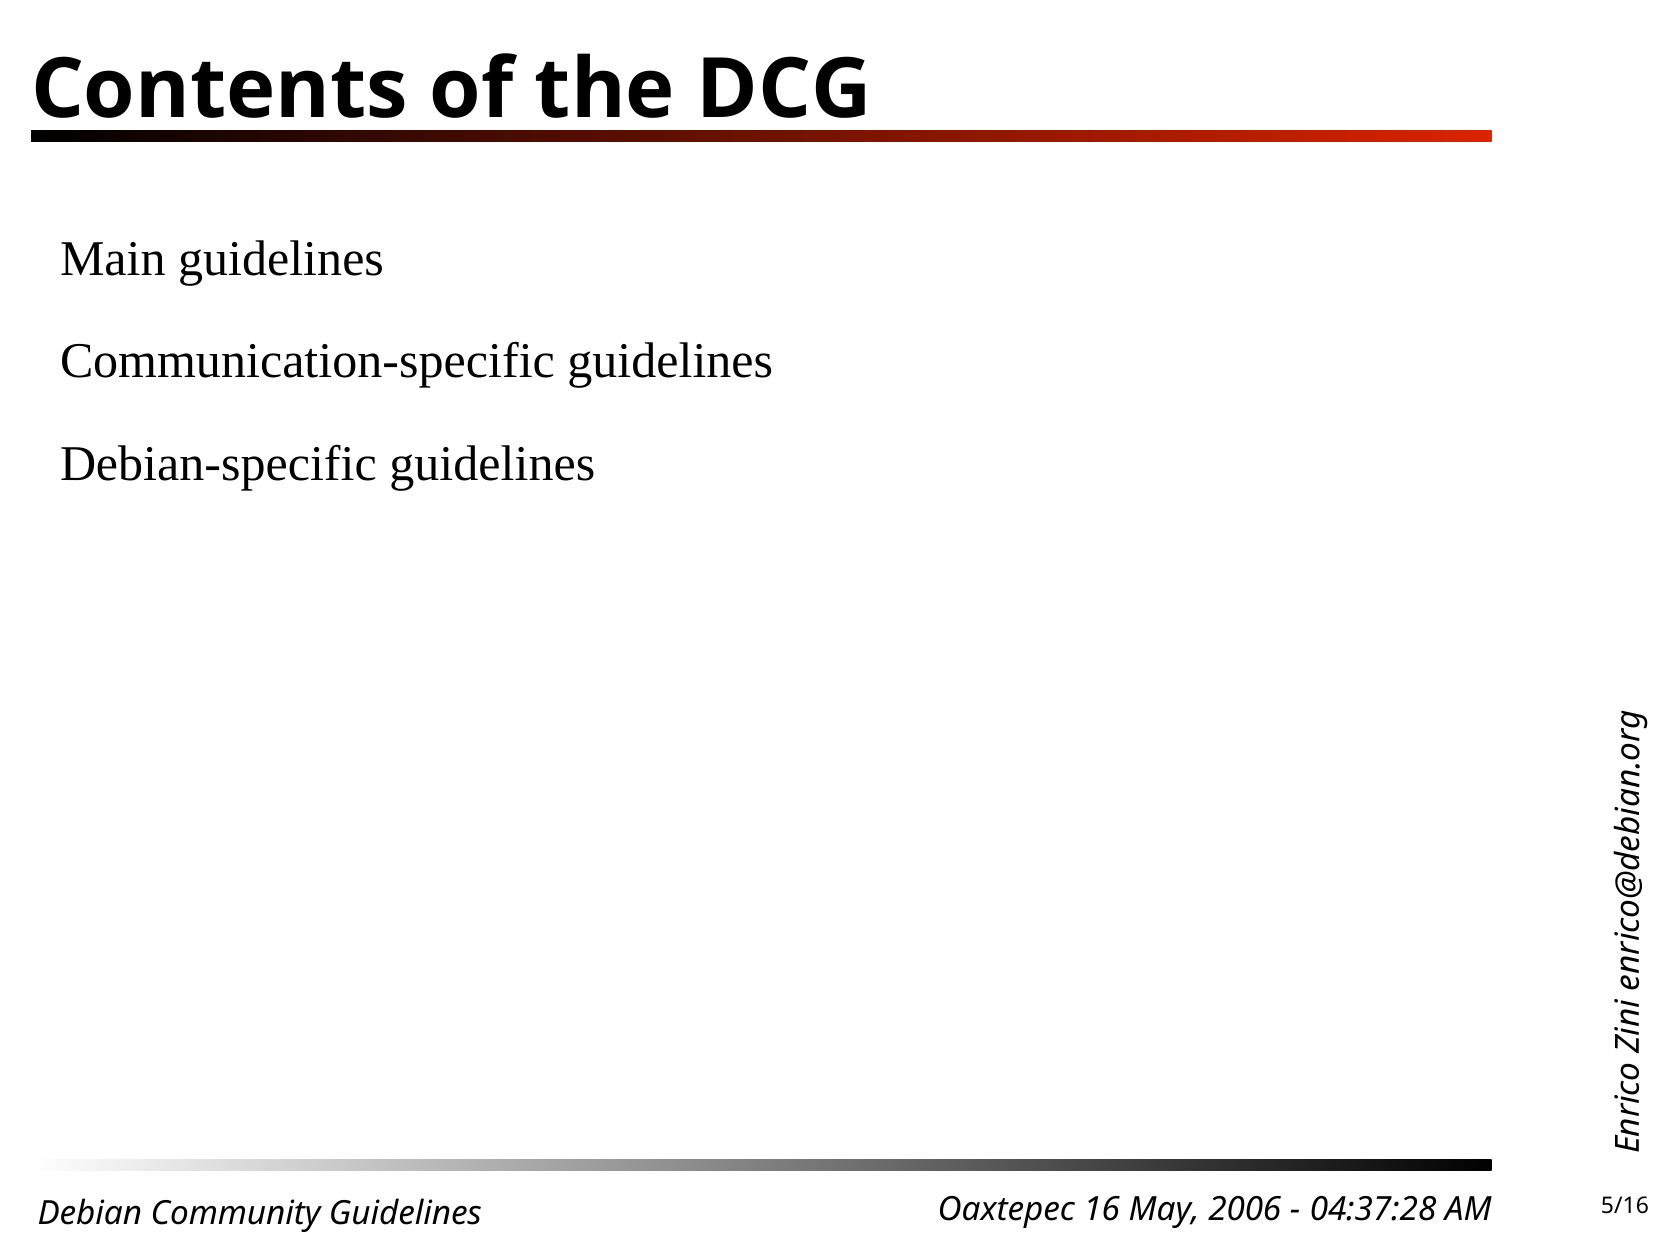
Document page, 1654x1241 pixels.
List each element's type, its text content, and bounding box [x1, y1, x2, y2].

text_box Contents of the DCG [31, 28, 1438, 165]
text_box Main guidelines Communication-specific guidelines Debian-specific guidelines [60, 230, 1498, 500]
